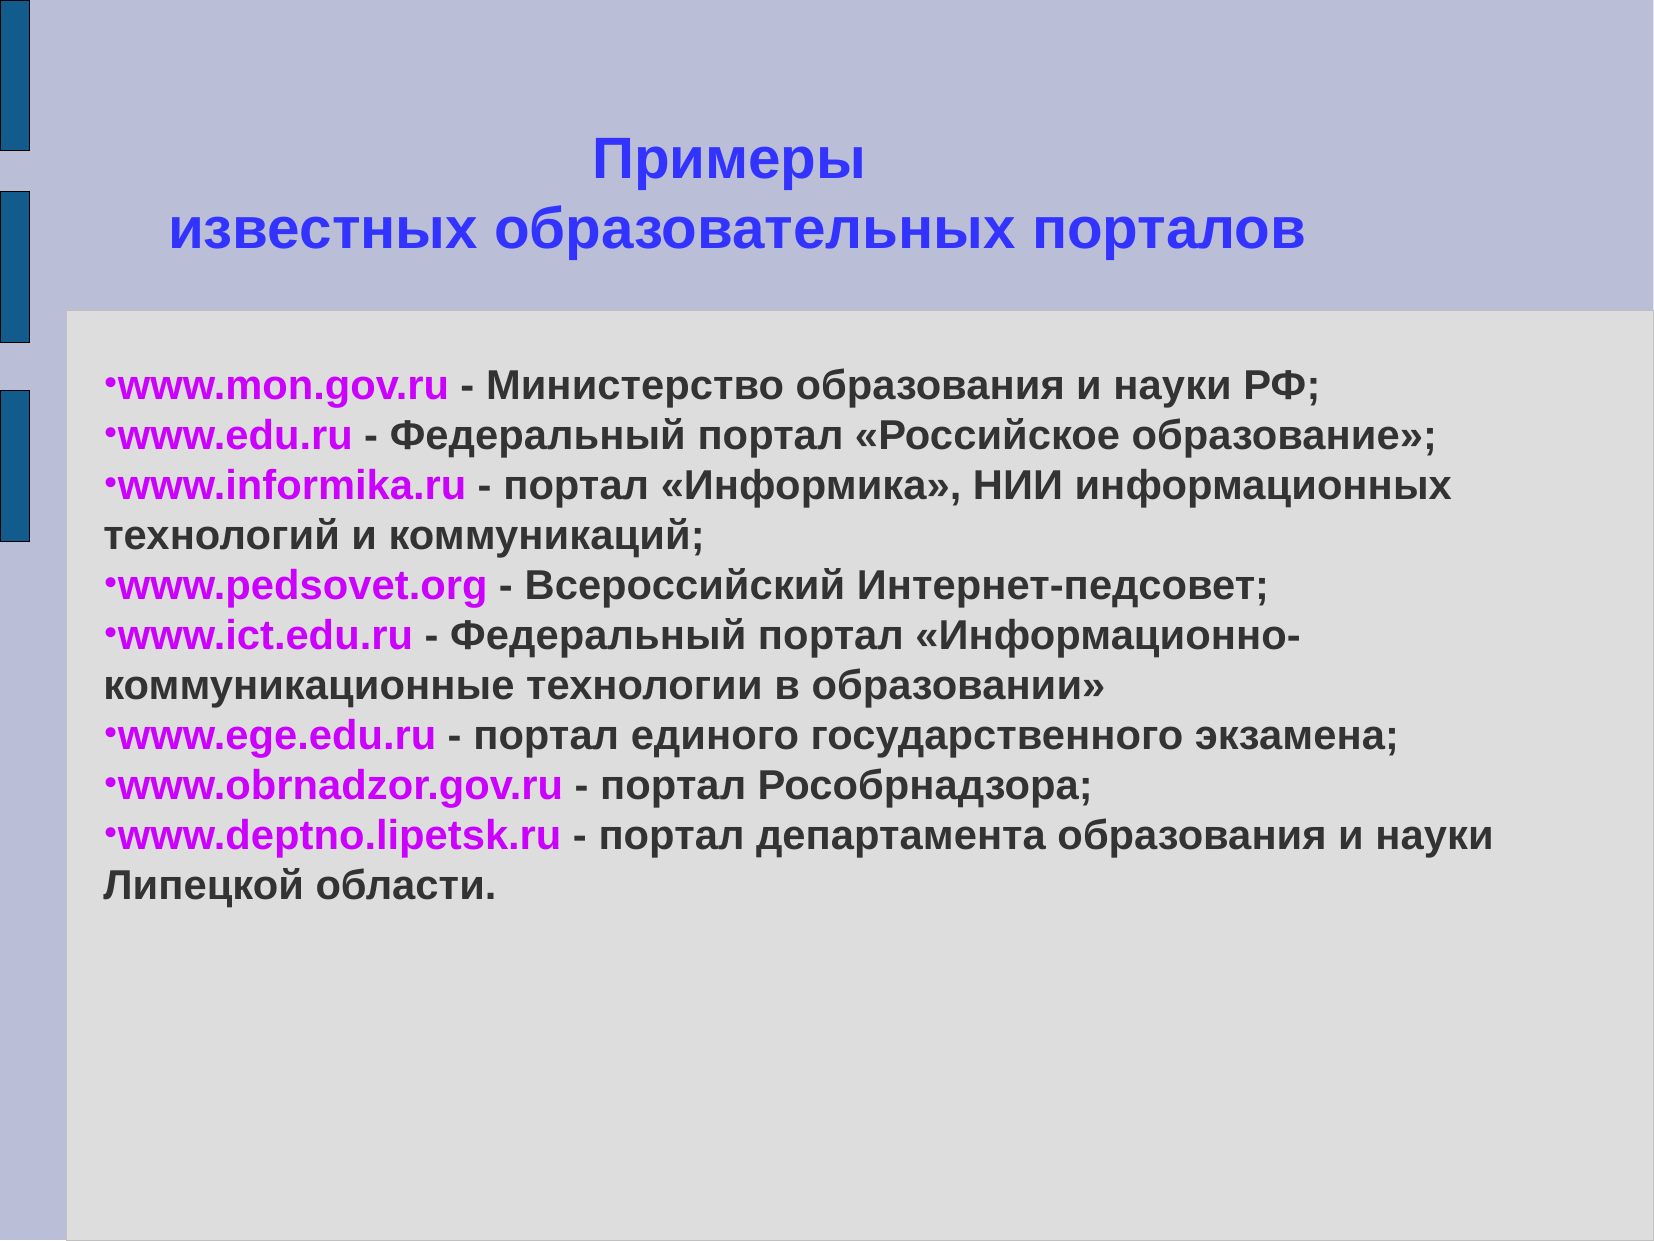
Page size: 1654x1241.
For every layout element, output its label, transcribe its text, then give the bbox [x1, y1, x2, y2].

text_box Примеры известных образовательных порталов [50, 112, 1426, 268]
text_box www.mon.gov.ru - Министерство образования и науки РФ; www.edu.ru - Федеральный портал «Российское образование»; www.informika.ru - портал «Информика», НИИ информационных технологий и коммуникаций; www.pedsovet.org - Всероссийский Интернет-педсовет; www.ict.edu.ru - Федеральный портал «Информационно-коммуникационные технологии в образовании» www.ege.edu.ru - портал единого государственного экзамена; www.obrnadzor.gov.ru - портал Рособрнадзора; www.deptno.lipetsk.ru - портал департамента образования и науки Липецкой области. [88, 349, 1595, 916]
